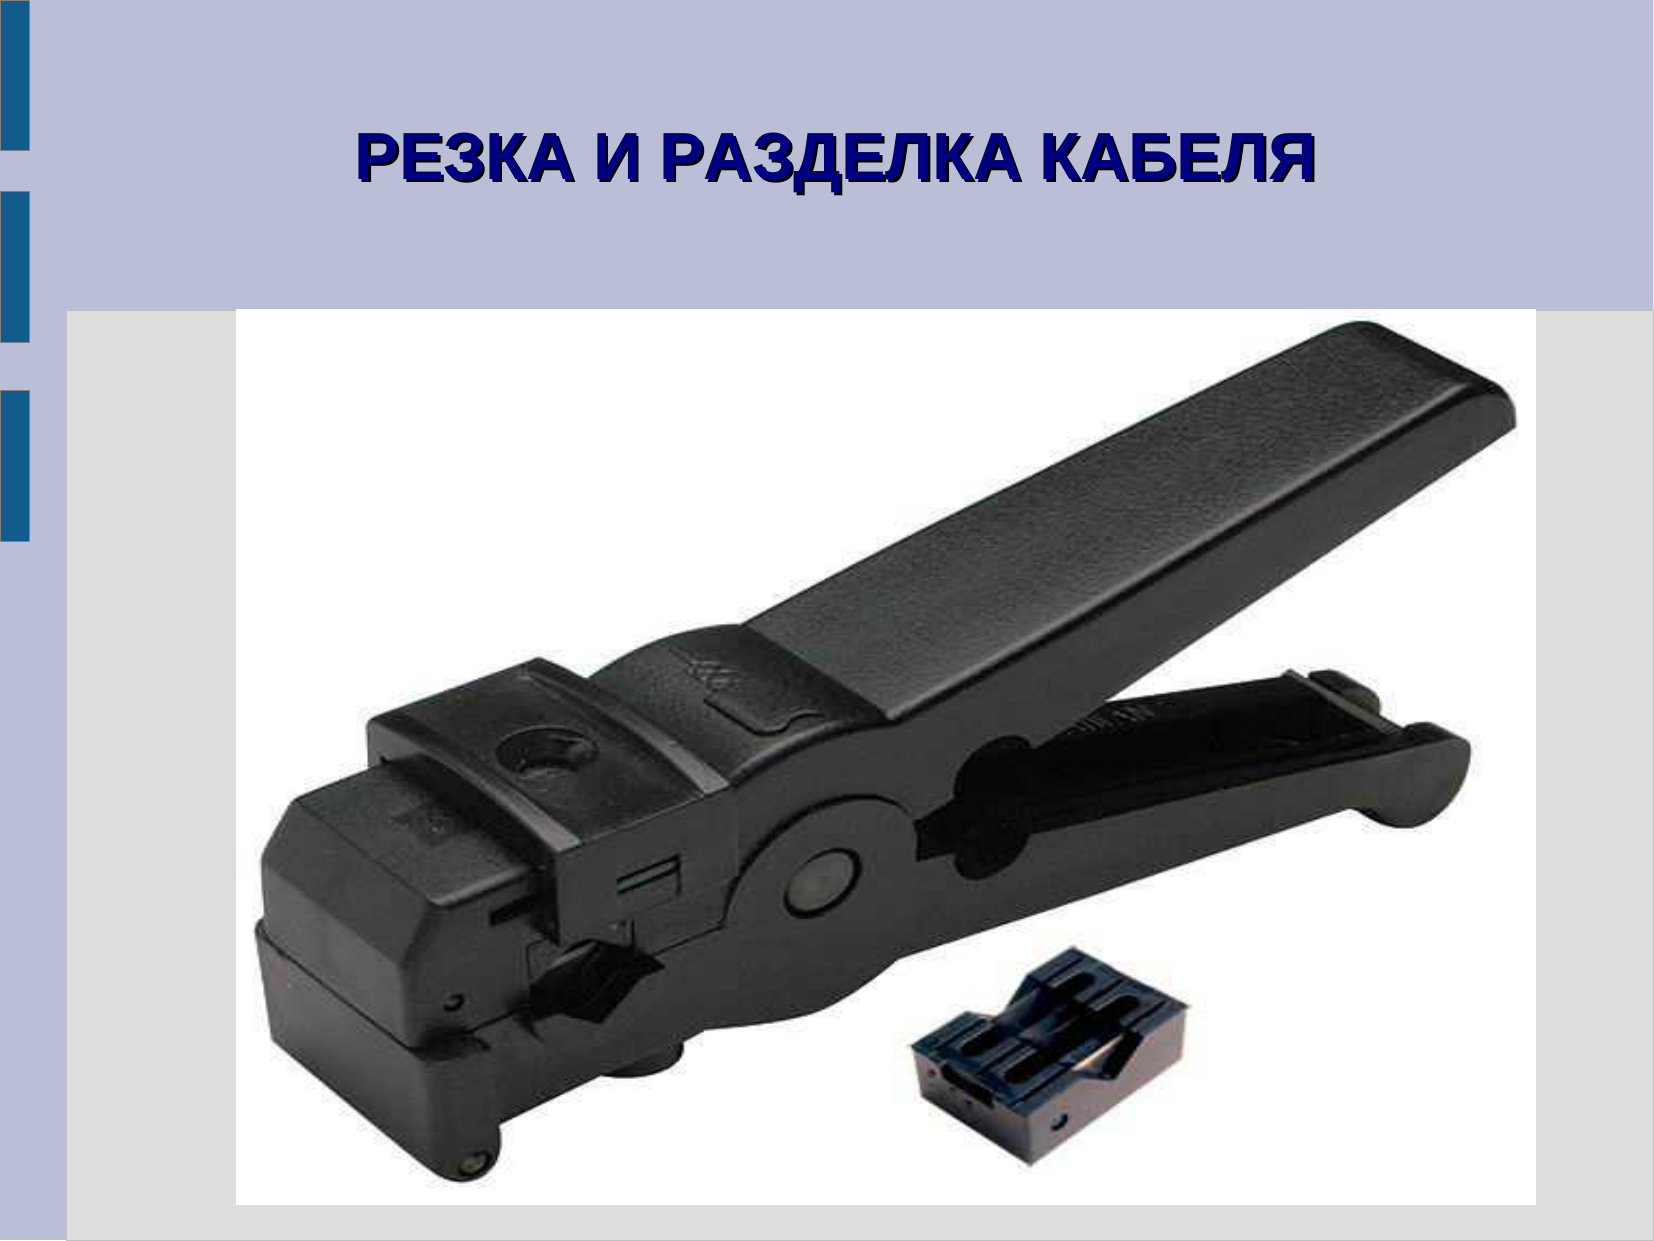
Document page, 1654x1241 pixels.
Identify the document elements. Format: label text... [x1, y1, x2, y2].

title РЕЗКА И РАЗДЕЛКА КАБЕЛЯ [129, 52, 1543, 260]
picture [236, 309, 1536, 1205]
